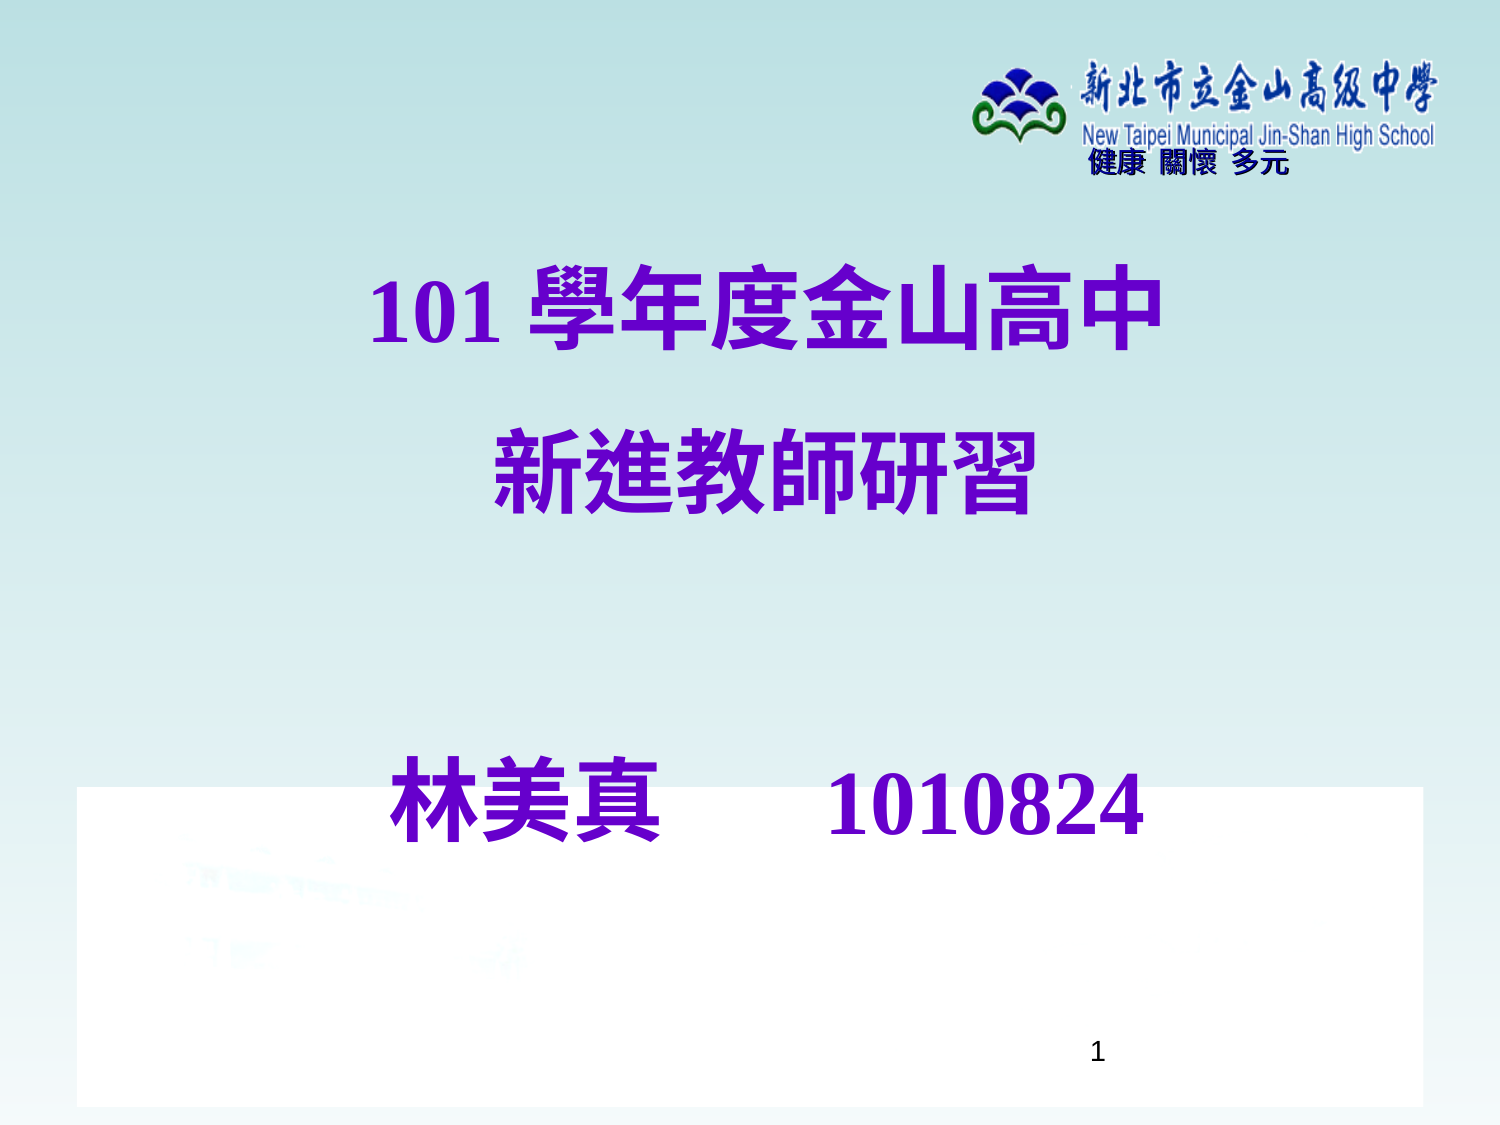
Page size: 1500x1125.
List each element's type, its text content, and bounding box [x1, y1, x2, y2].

text_box 101學年度金山高中 新進教師研習 林美真 1010824 [206, 243, 1329, 864]
text_box [1074, 1024, 1426, 1103]
